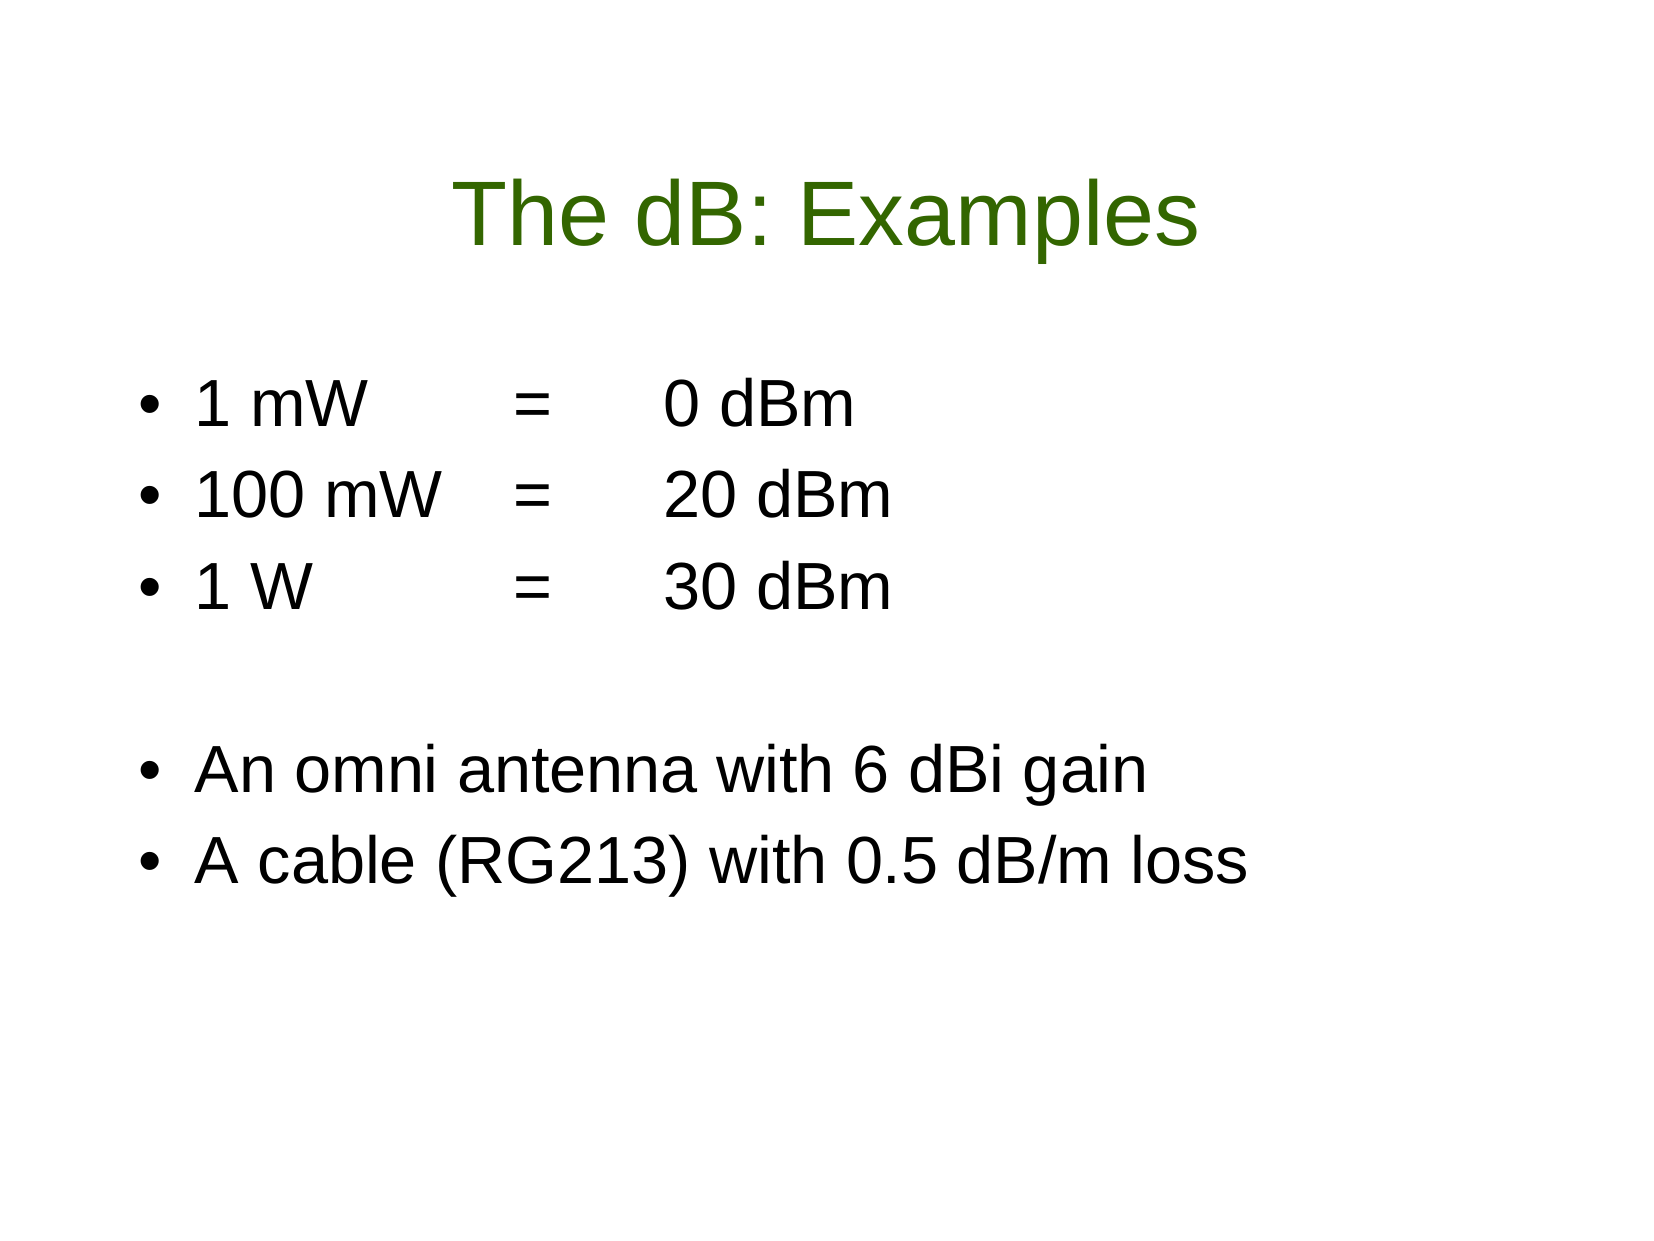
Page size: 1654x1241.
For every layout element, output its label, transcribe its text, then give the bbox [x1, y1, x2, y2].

list 1 mW = 0 dBm 100 mW = 20 dBm 1 W = 30 dBm An omni antenna with 6 dBi gain A cable (RG213) with 0.5 dB/m loss [123, 358, 1605, 1103]
title The dB: Examples [123, 110, 1530, 317]
